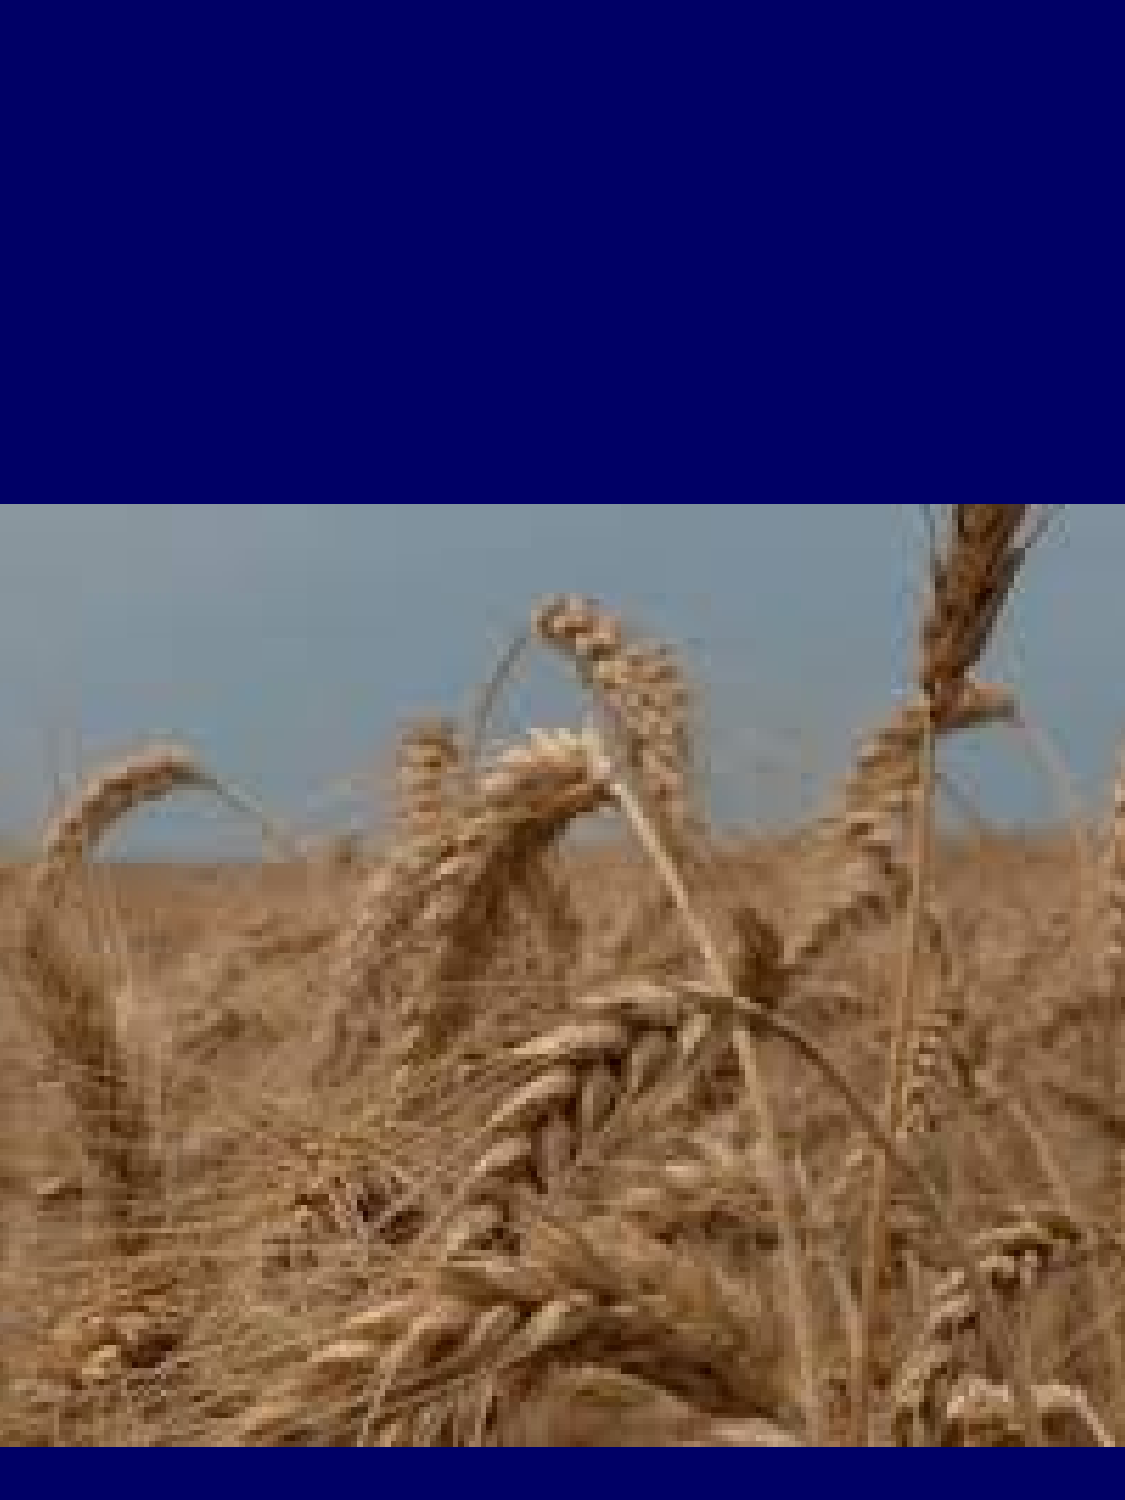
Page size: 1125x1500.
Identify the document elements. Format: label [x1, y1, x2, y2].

picture [0, 504, 1125, 1447]
